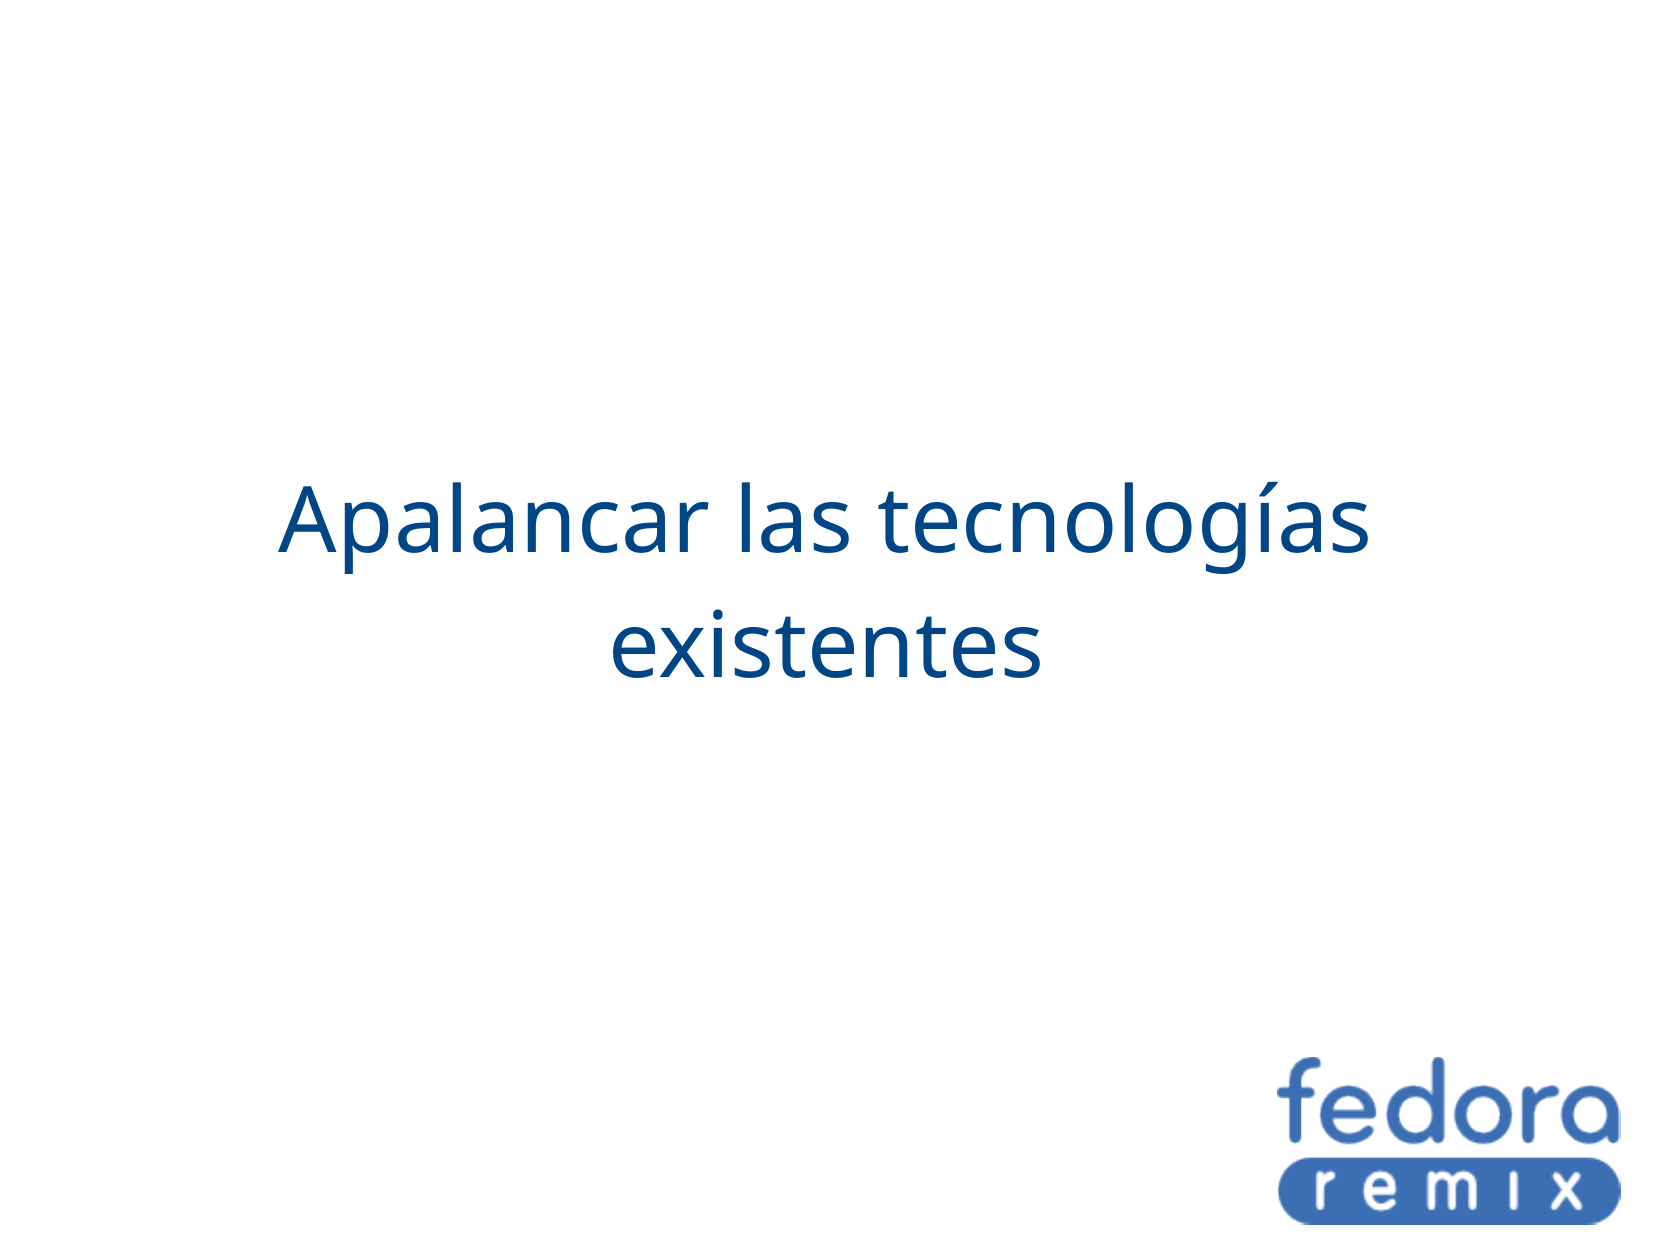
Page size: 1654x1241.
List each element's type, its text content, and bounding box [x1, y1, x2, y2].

title Apalancar las tecnologías existentes [82, 49, 1571, 1109]
picture [1277, 1057, 1621, 1225]
